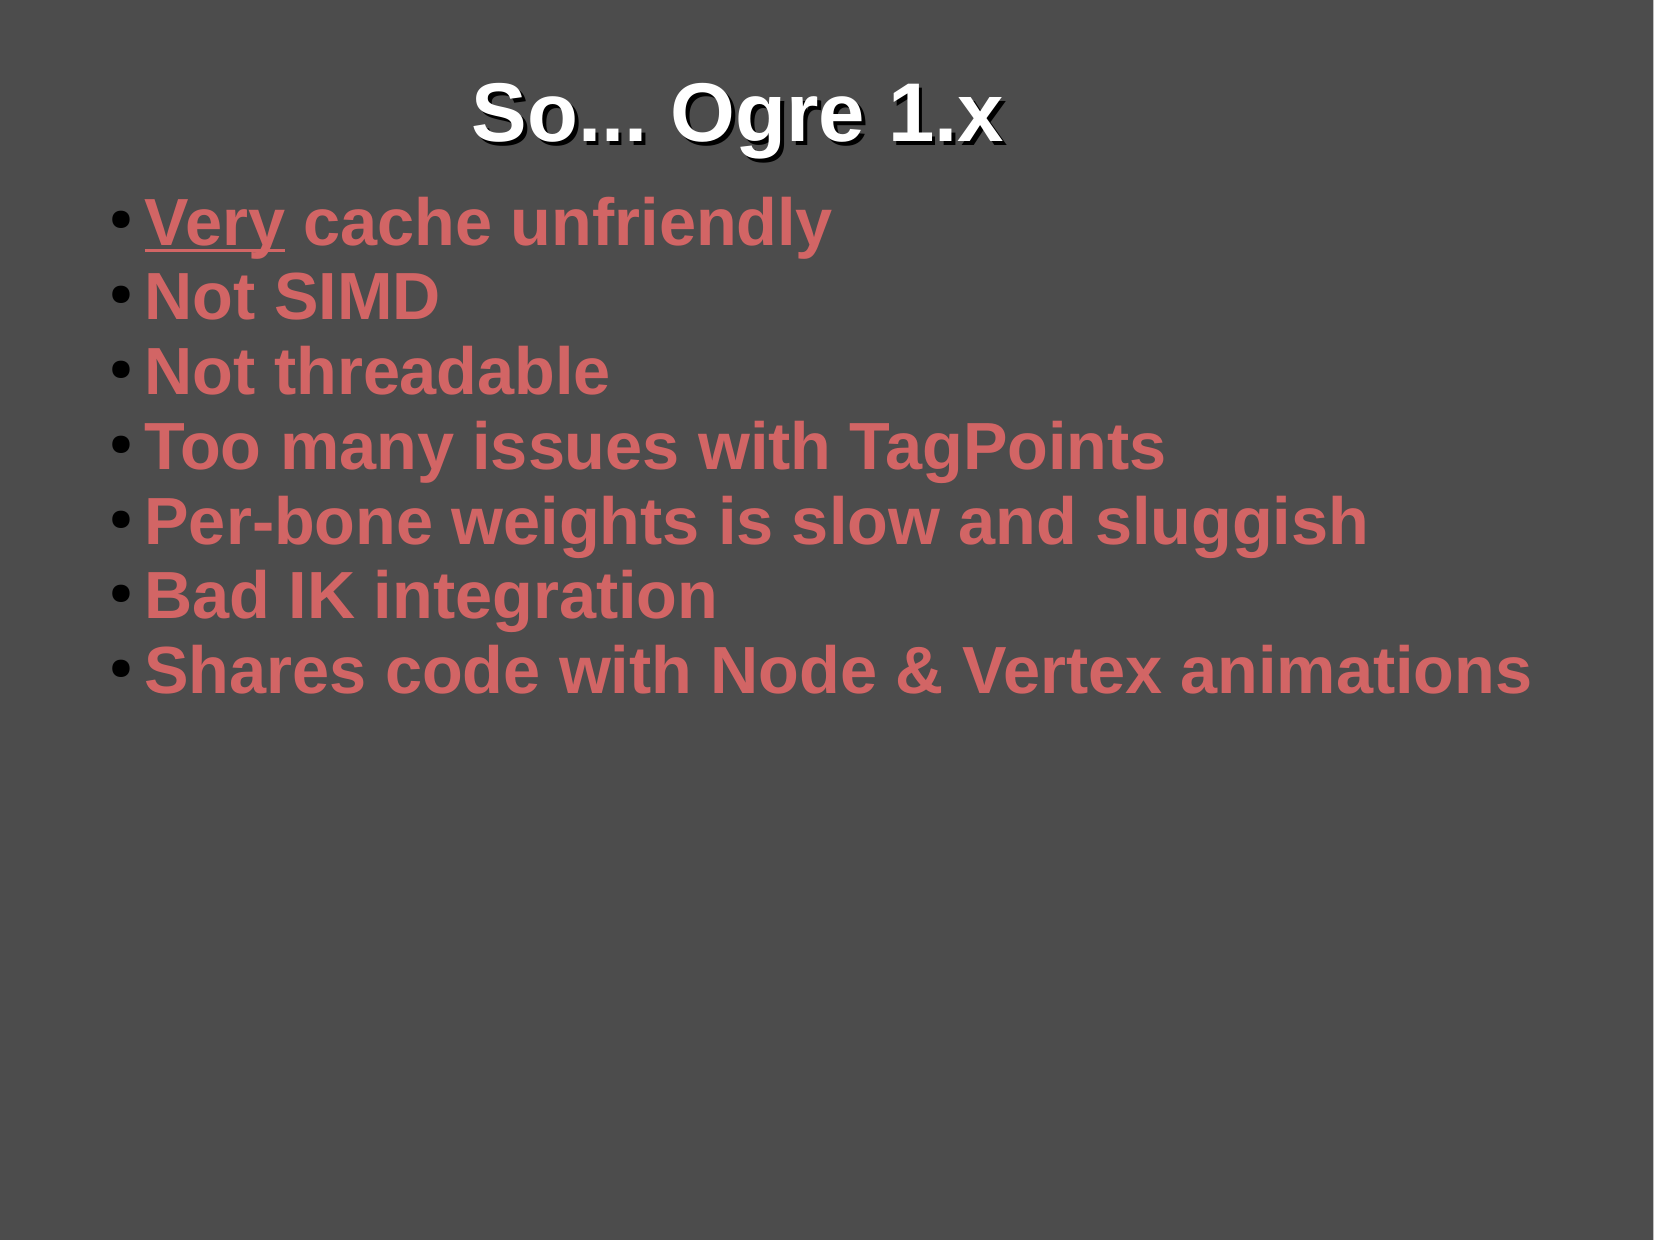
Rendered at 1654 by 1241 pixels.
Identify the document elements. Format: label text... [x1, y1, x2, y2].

text_box Very cache unfriendly Not SIMD Not threadable Too many issues with TagPoints Per-bone weights is slow and sluggish Bad IK integration Shares code with Node & Vertex animations [59, 177, 1565, 716]
text_box So... Ogre 1.x [369, 59, 1108, 168]
